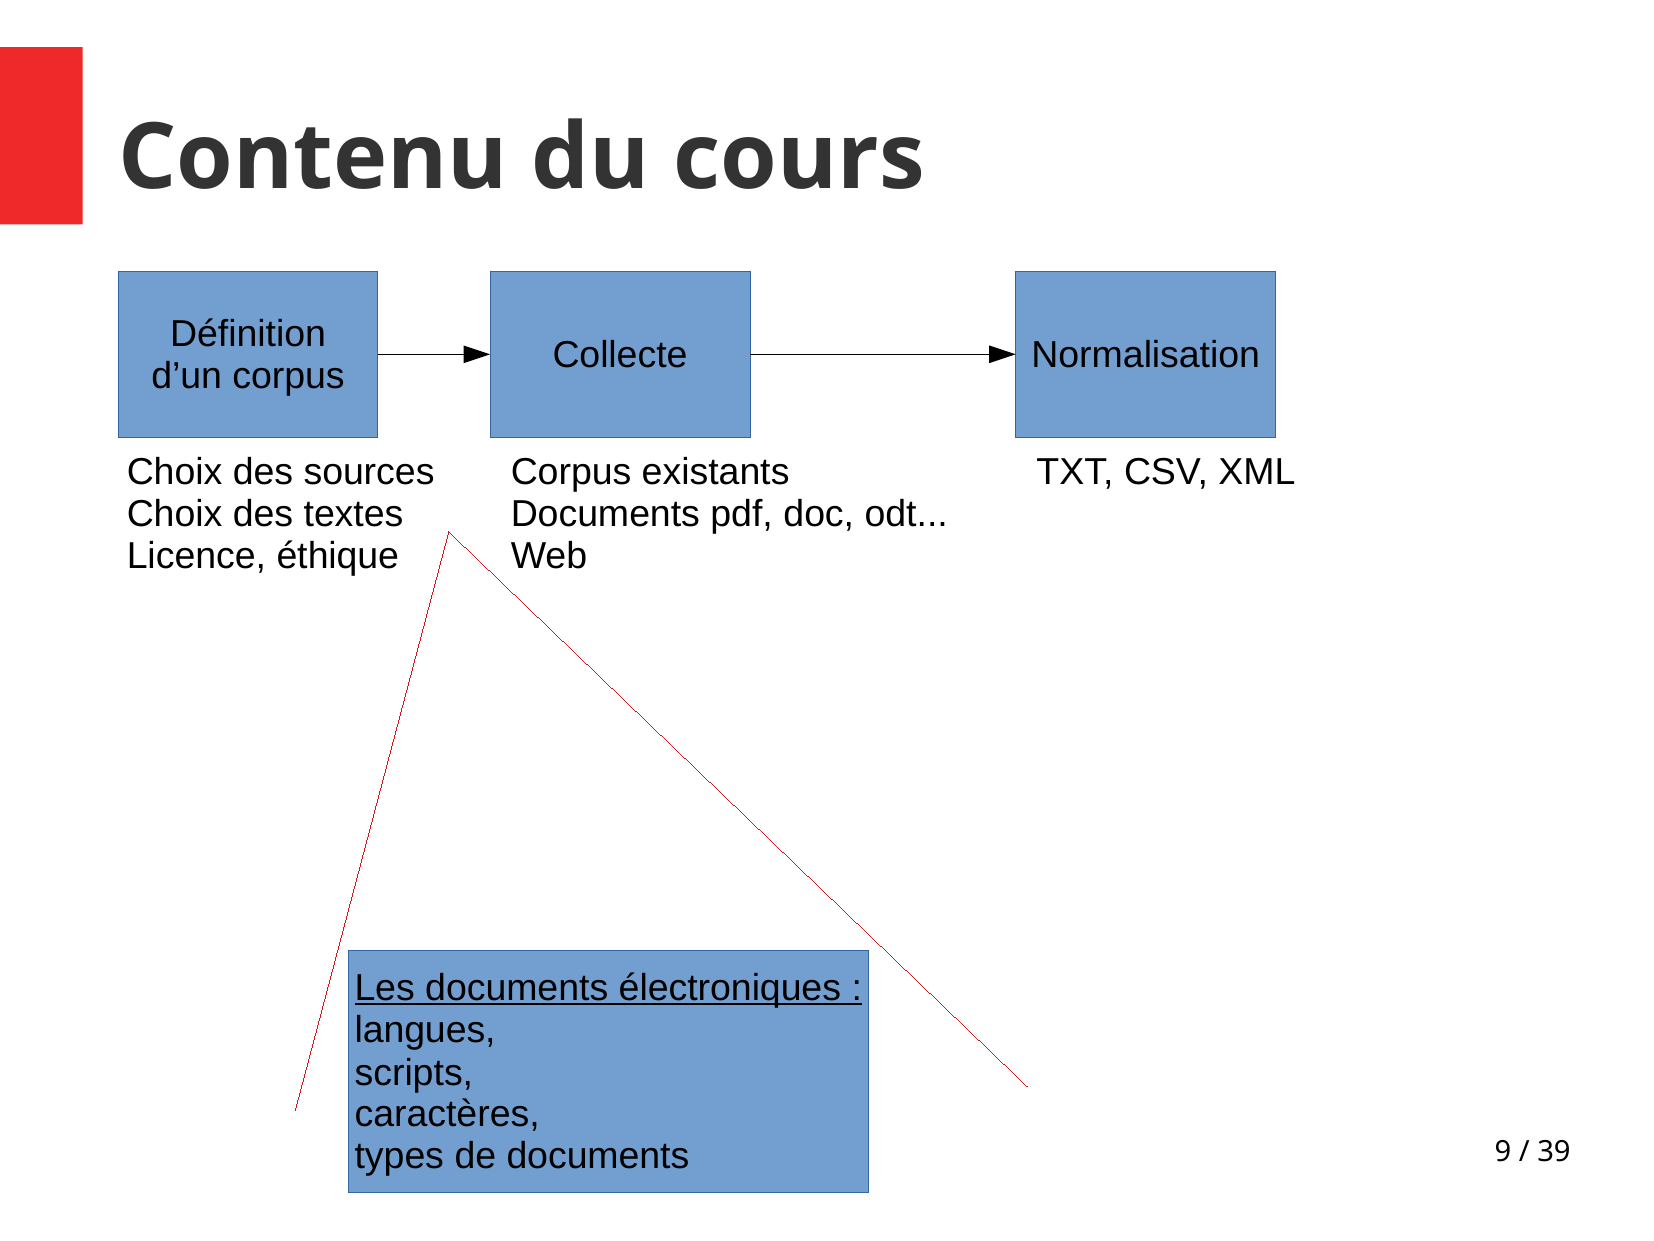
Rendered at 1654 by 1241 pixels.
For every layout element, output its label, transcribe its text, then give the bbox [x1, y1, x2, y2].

text_box TXT, CSV, XML [1021, 442, 1495, 584]
title Contenu du cours [118, 49, 1571, 257]
text_box Les documents électroniques : langues, scripts, caractères, types de documents [348, 950, 869, 1193]
text_box Collecte [490, 271, 751, 438]
text_box Normalisation [1015, 271, 1276, 438]
text_box Choix des sources Choix des textes Licence, éthique [112, 442, 467, 584]
text_box Corpus existants Documents pdf, doc, odt... Web [496, 442, 969, 584]
text_box Définition d’un corpus [118, 271, 378, 438]
